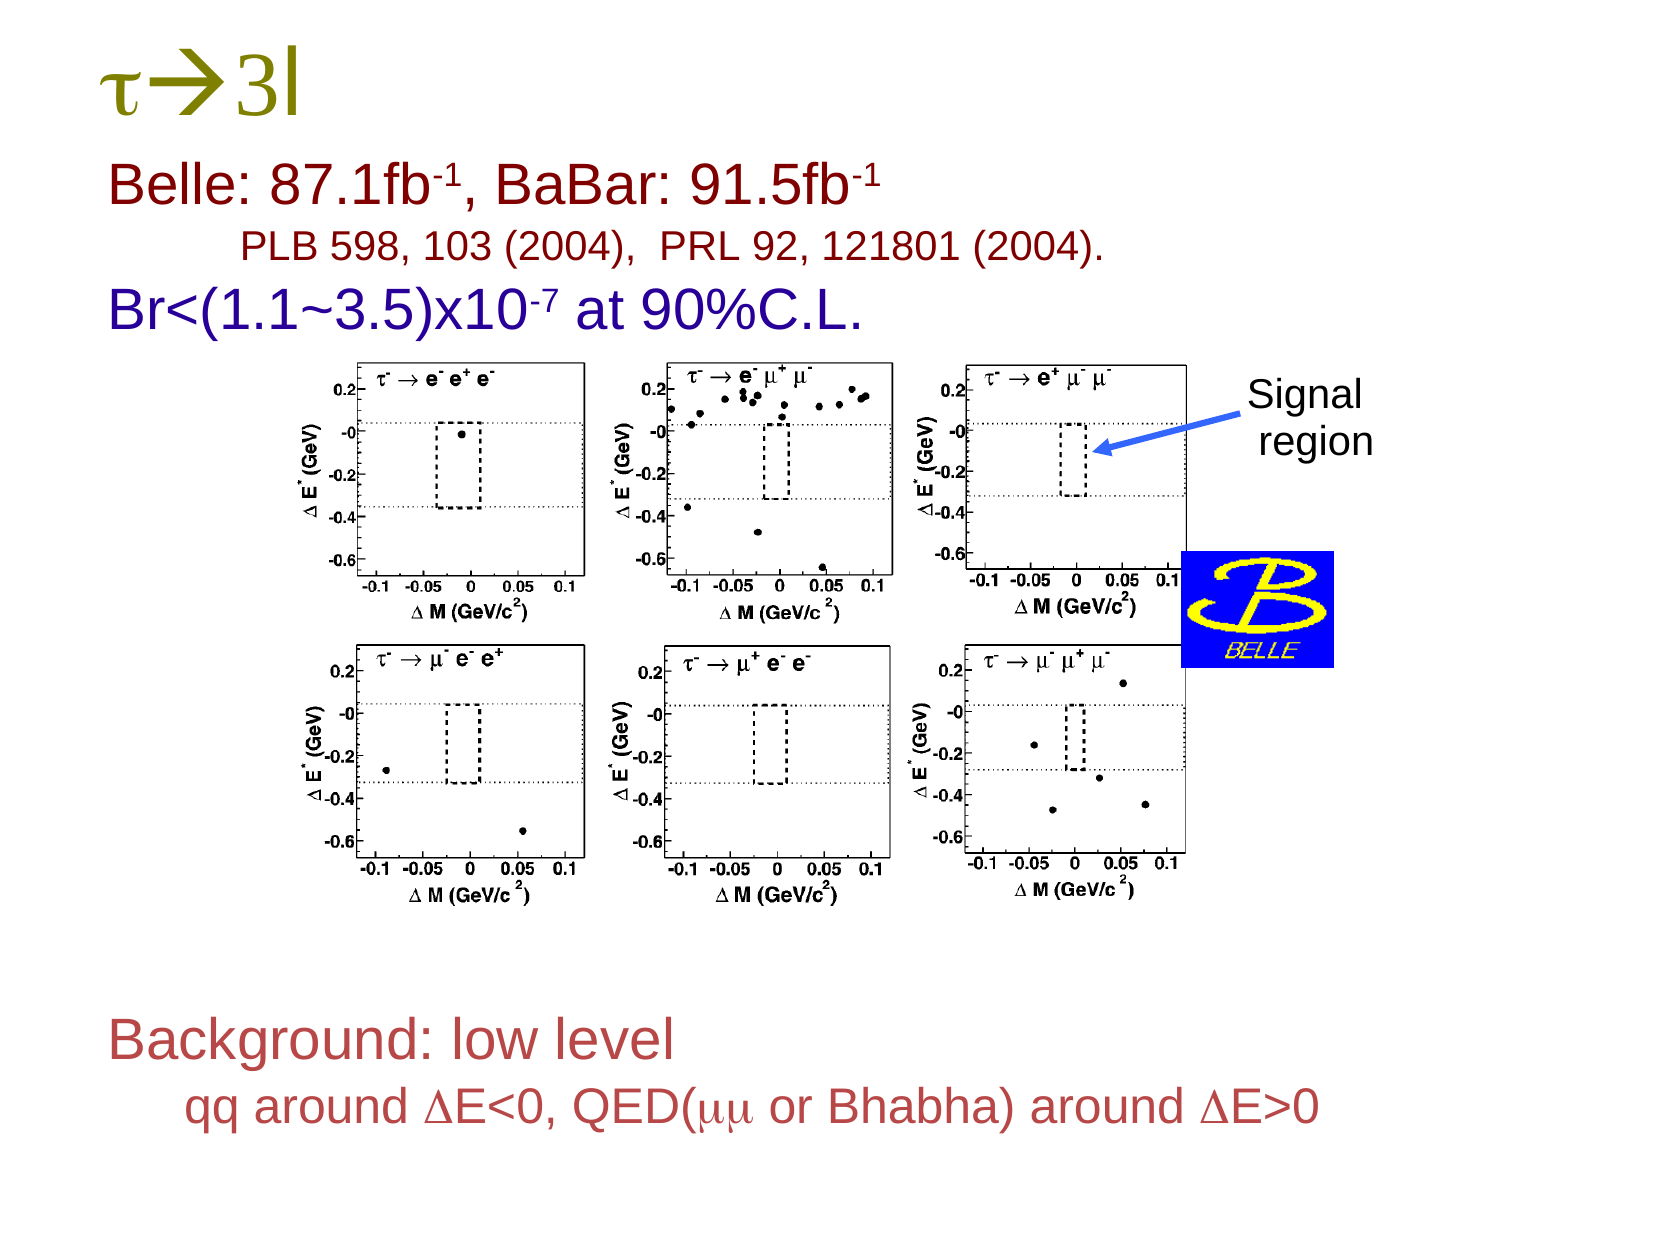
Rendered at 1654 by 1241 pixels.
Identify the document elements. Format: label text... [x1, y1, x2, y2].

list Belle: 87.1fb-1, BaBar: 91.5fb-1 PLB 598, 103 (2004), PRL 92, 121801 (2004). Br<(1.1~3.5)x10-7 at 90%C.L. Background: low level qq around E<0, QED( or Bhabha) around E>0 [75, 150, 1450, 1157]
picture [294, 354, 1334, 912]
title l [87, 22, 1438, 150]
text_box Signal region [1232, 363, 1405, 472]
